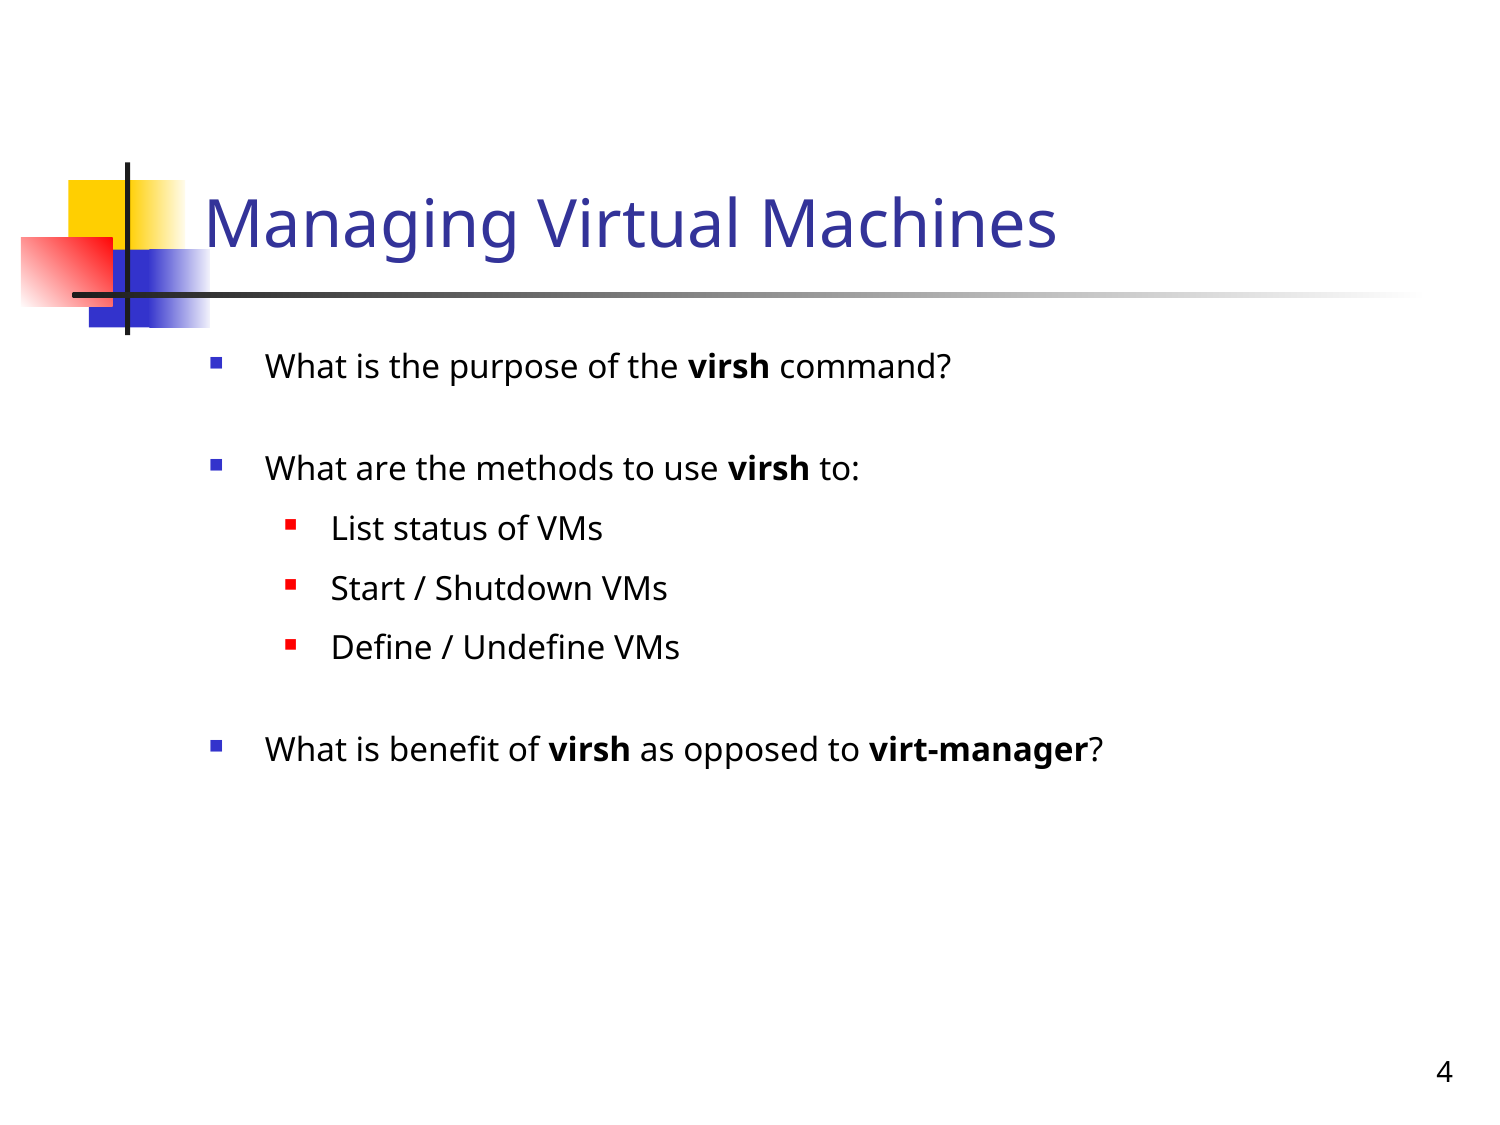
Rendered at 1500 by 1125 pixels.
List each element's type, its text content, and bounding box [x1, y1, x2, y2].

title Managing Virtual Machines [188, 35, 1468, 276]
list What is the purpose of the virsh command? What are the methods to use virsh to: List status of VMs Start / Shutdown VMs Define / Undefine VMs What is benefit of virsh as opposed to virt-manager? [193, 331, 1469, 1007]
